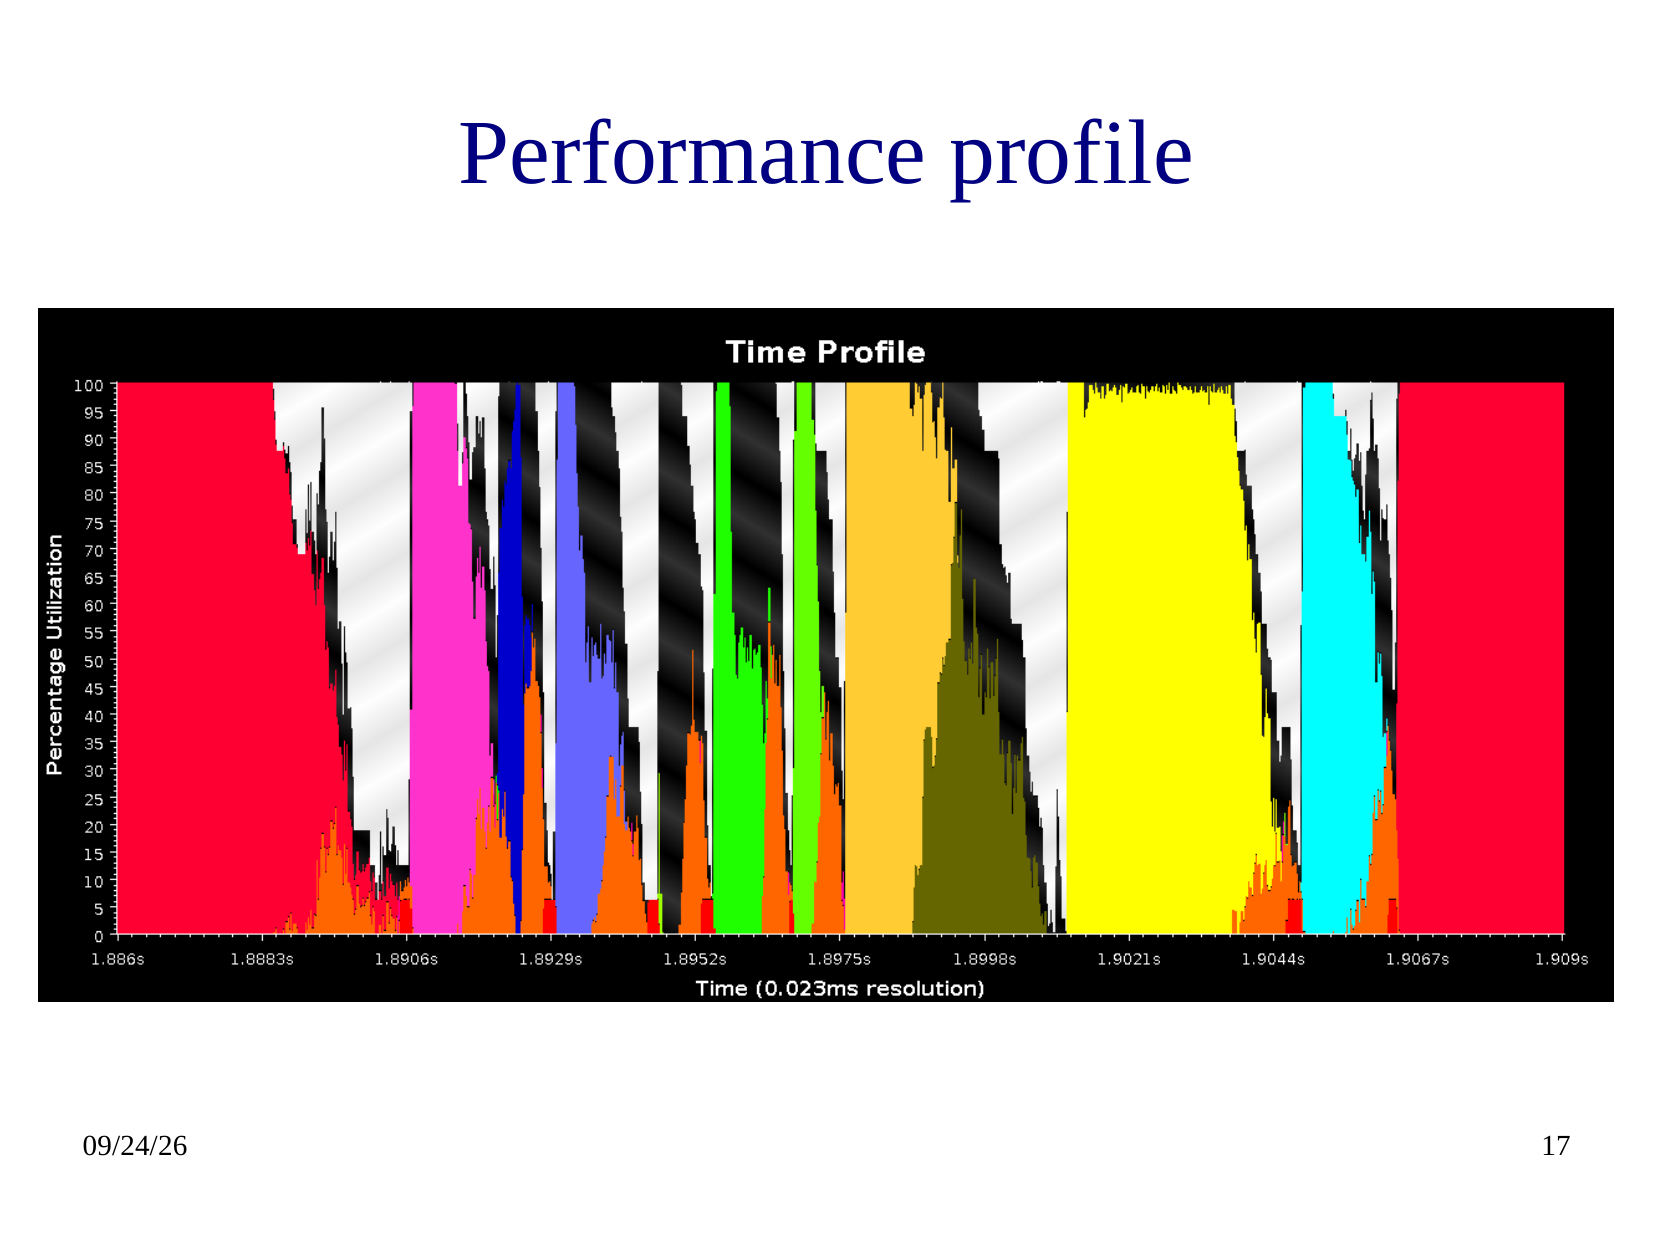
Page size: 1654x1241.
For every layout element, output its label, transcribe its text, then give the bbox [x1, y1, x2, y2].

title Performance profile [82, 56, 1571, 250]
picture [38, 308, 1614, 1002]
